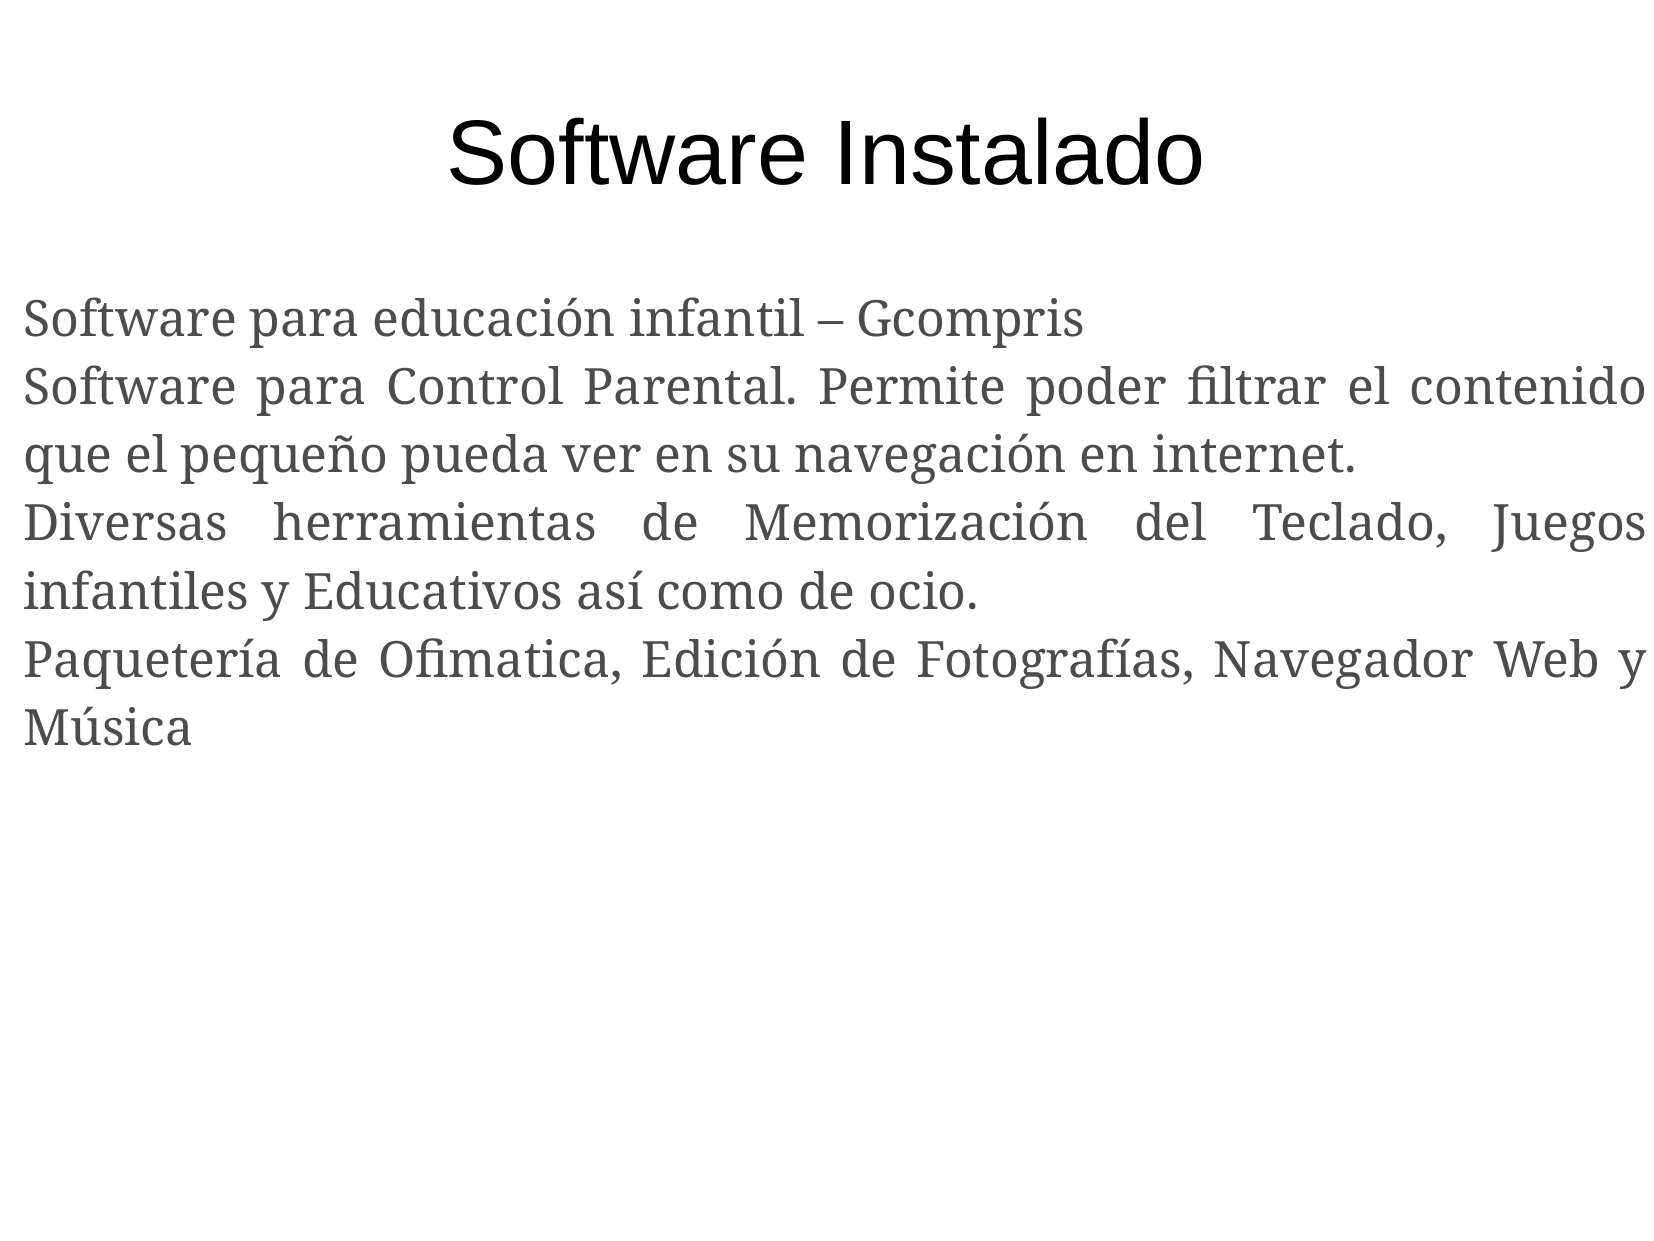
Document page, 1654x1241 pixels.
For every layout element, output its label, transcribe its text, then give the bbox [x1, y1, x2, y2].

title Software Instalado [82, 49, 1571, 257]
text_box Software para educación infantil – Gcompris Software para Control Parental. Permite poder filtrar el contenido que el pequeño pueda ver en su navegación en internet. Diversas herramientas de Memorización del Teclado, Juegos infantiles y Educativos así como de ocio. Paquetería de Ofimatica, Edición de Fotografías, Navegador Web y Música [8, 275, 1654, 975]
